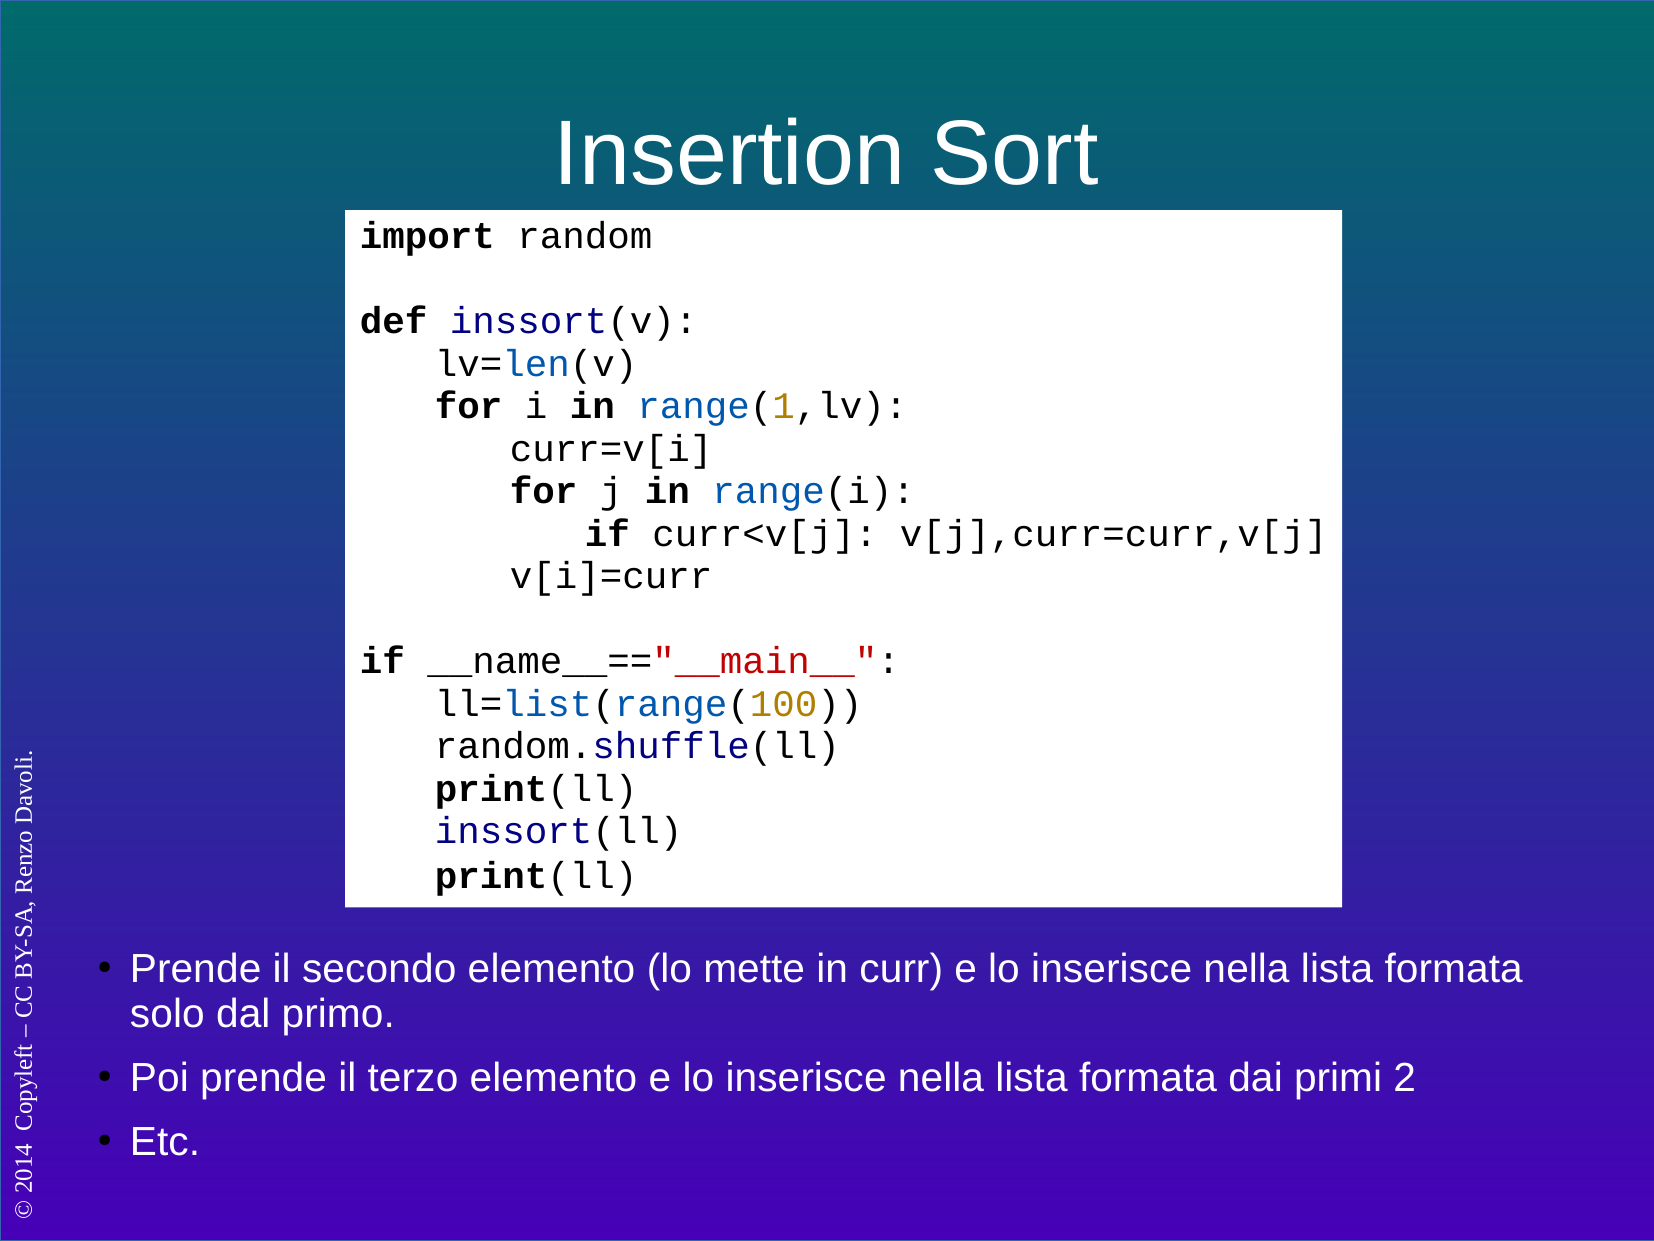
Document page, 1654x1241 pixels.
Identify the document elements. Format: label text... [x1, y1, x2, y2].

text_box import random def inssort(v): lv=len(v) for i in range(1,lv): curr=v[i] for j in range(i): if curr<v[j]: v[j],curr=curr,v[j] v[i]=curr if __name__=="__main__": ll=list(range(100)) random.shuffle(ll) print(ll) inssort(ll) print(ll) [345, 210, 1343, 908]
list Prende il secondo elemento (lo mette in curr) e lo inserisce nella lista formata solo dal primo. Poi prende il terzo elemento e lo inserisce nella lista formata dai primi 2 Etc. [86, 945, 1576, 1171]
title Insertion Sort [82, 49, 1571, 257]
